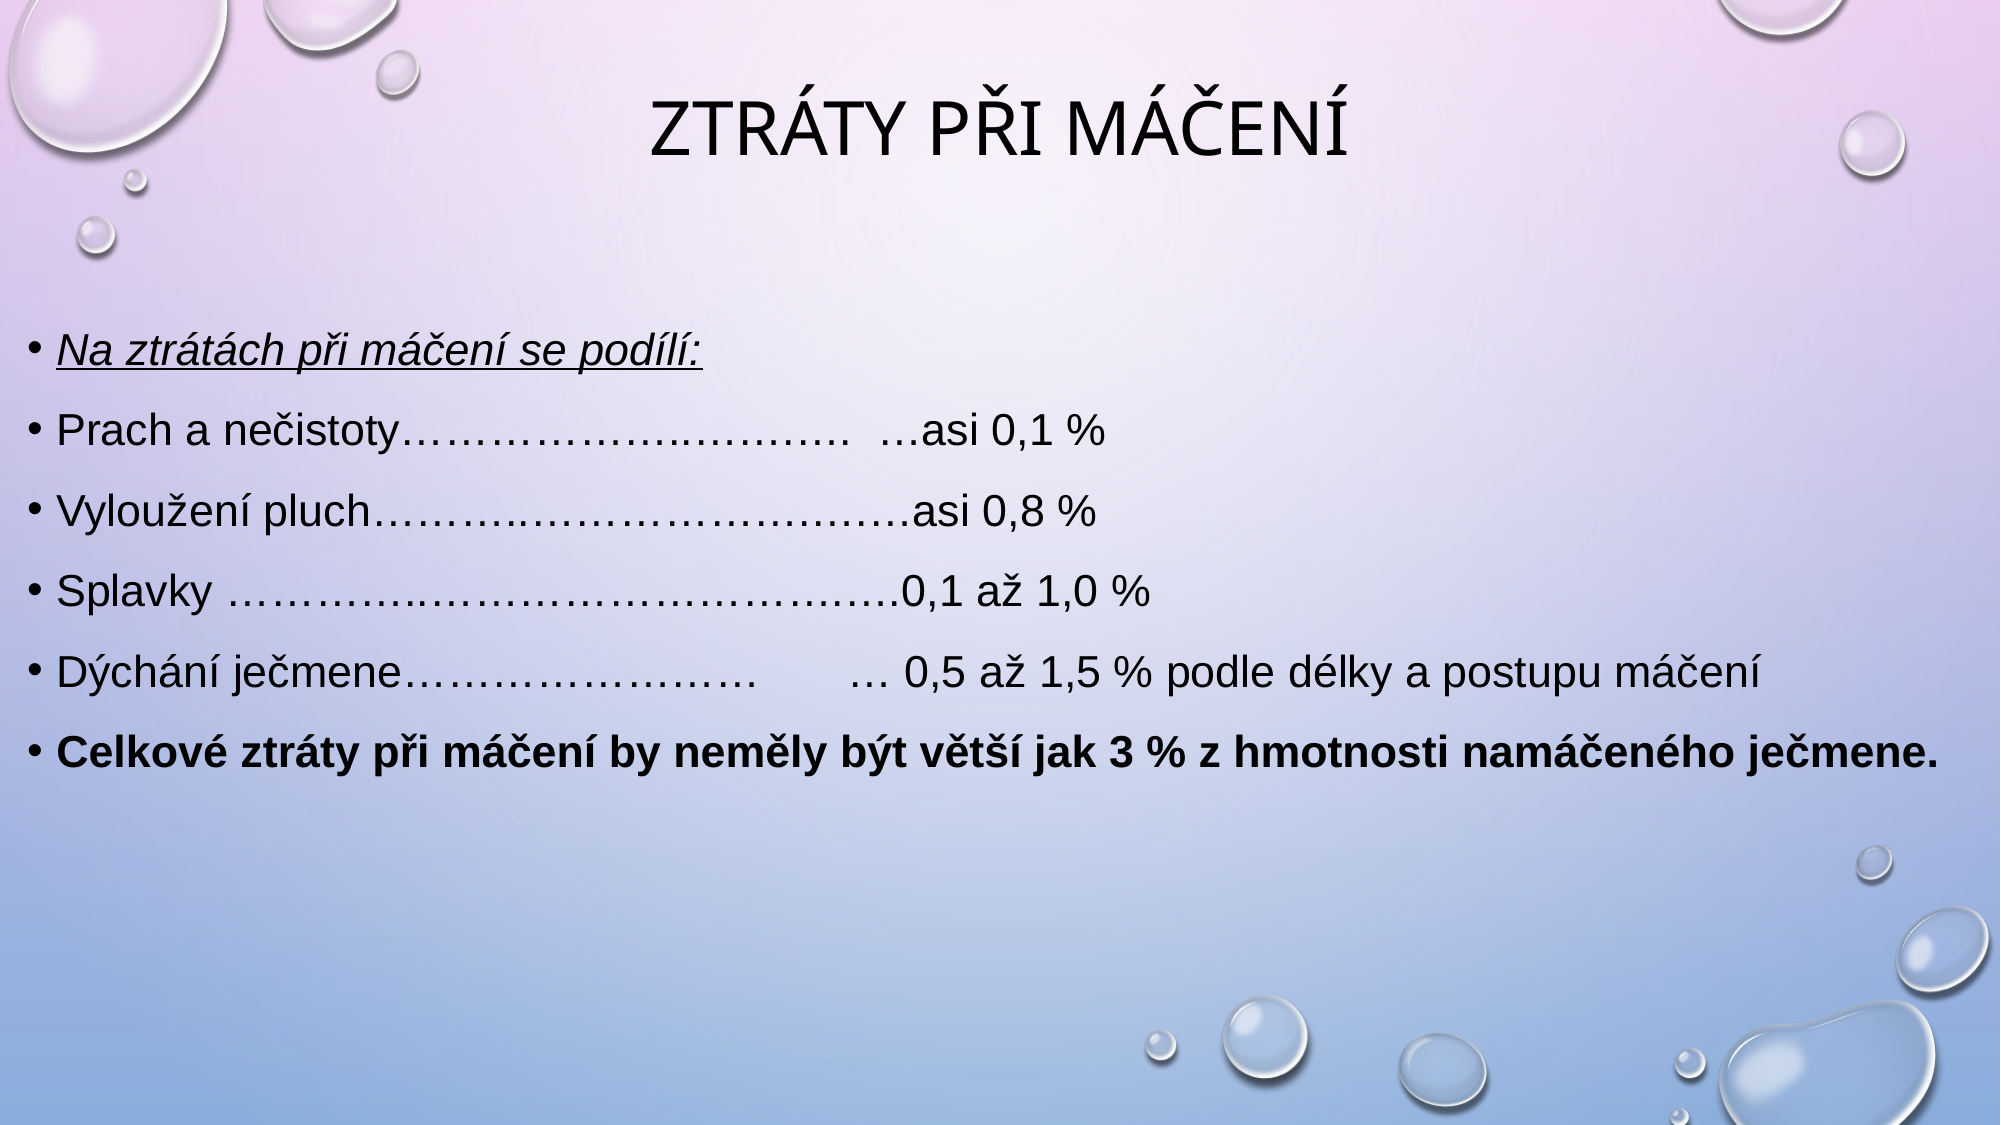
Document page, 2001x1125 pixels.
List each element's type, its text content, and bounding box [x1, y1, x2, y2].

title Ztráty při máčení [149, 0, 1851, 232]
list Na ztrátách při máčení se podílí: Prach a nečistoty………………..…….…. …asi 0,1 % Vyloužení pluch………..……………….….…asi 0,8 % Splavky …………..……………………….….0,1 až 1,0 % Dýchání ječmene…………………… … 0,5 až 1,5 % podle délky a postupu máčení Celkové ztráty při máčení by neměly být větší jak 3 % z hmotnosti namáčeného ječmene. [12, 232, 1988, 795]
